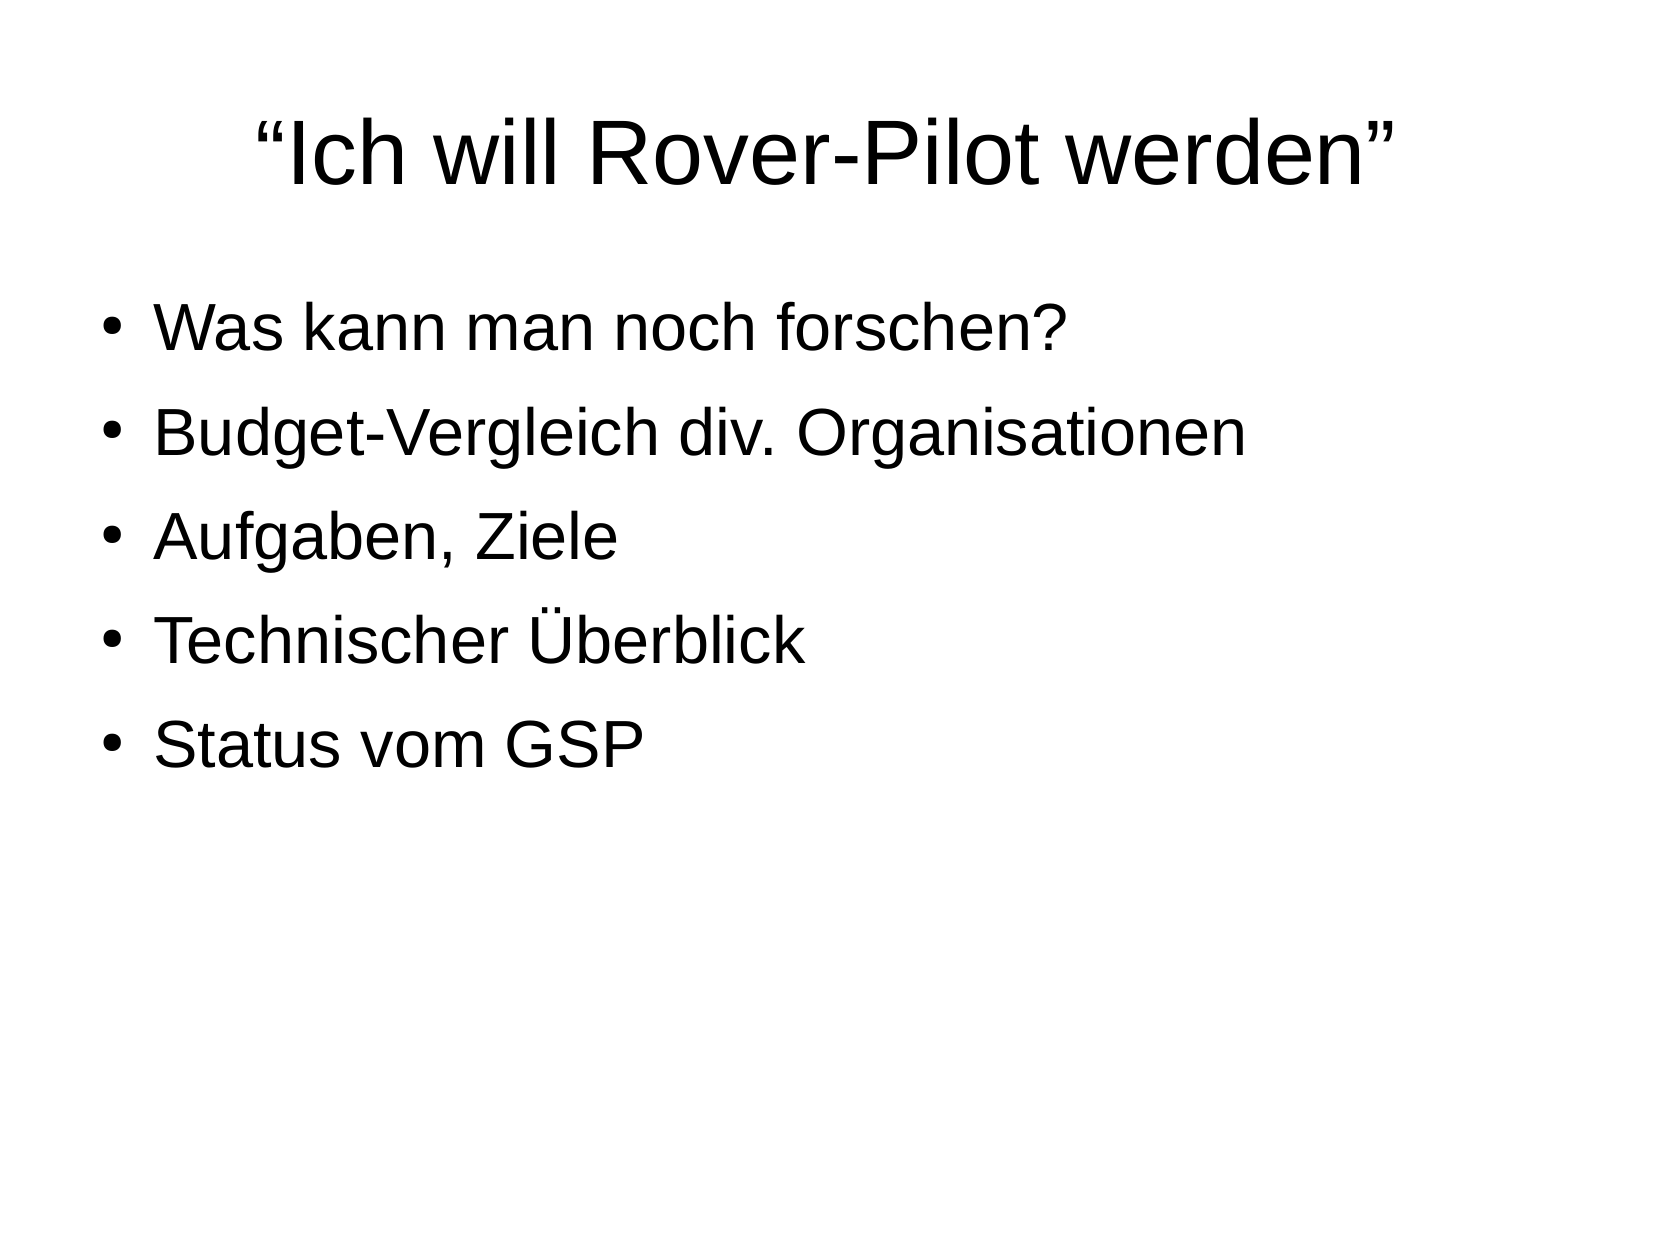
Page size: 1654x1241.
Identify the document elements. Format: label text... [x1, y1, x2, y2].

title “Ich will Rover-Pilot werden” [82, 49, 1571, 257]
list Was kann man noch forschen? Budget-Vergleich div. Organisationen Aufgaben, Ziele Technischer Überblick Status vom GSP [82, 290, 1571, 1010]
